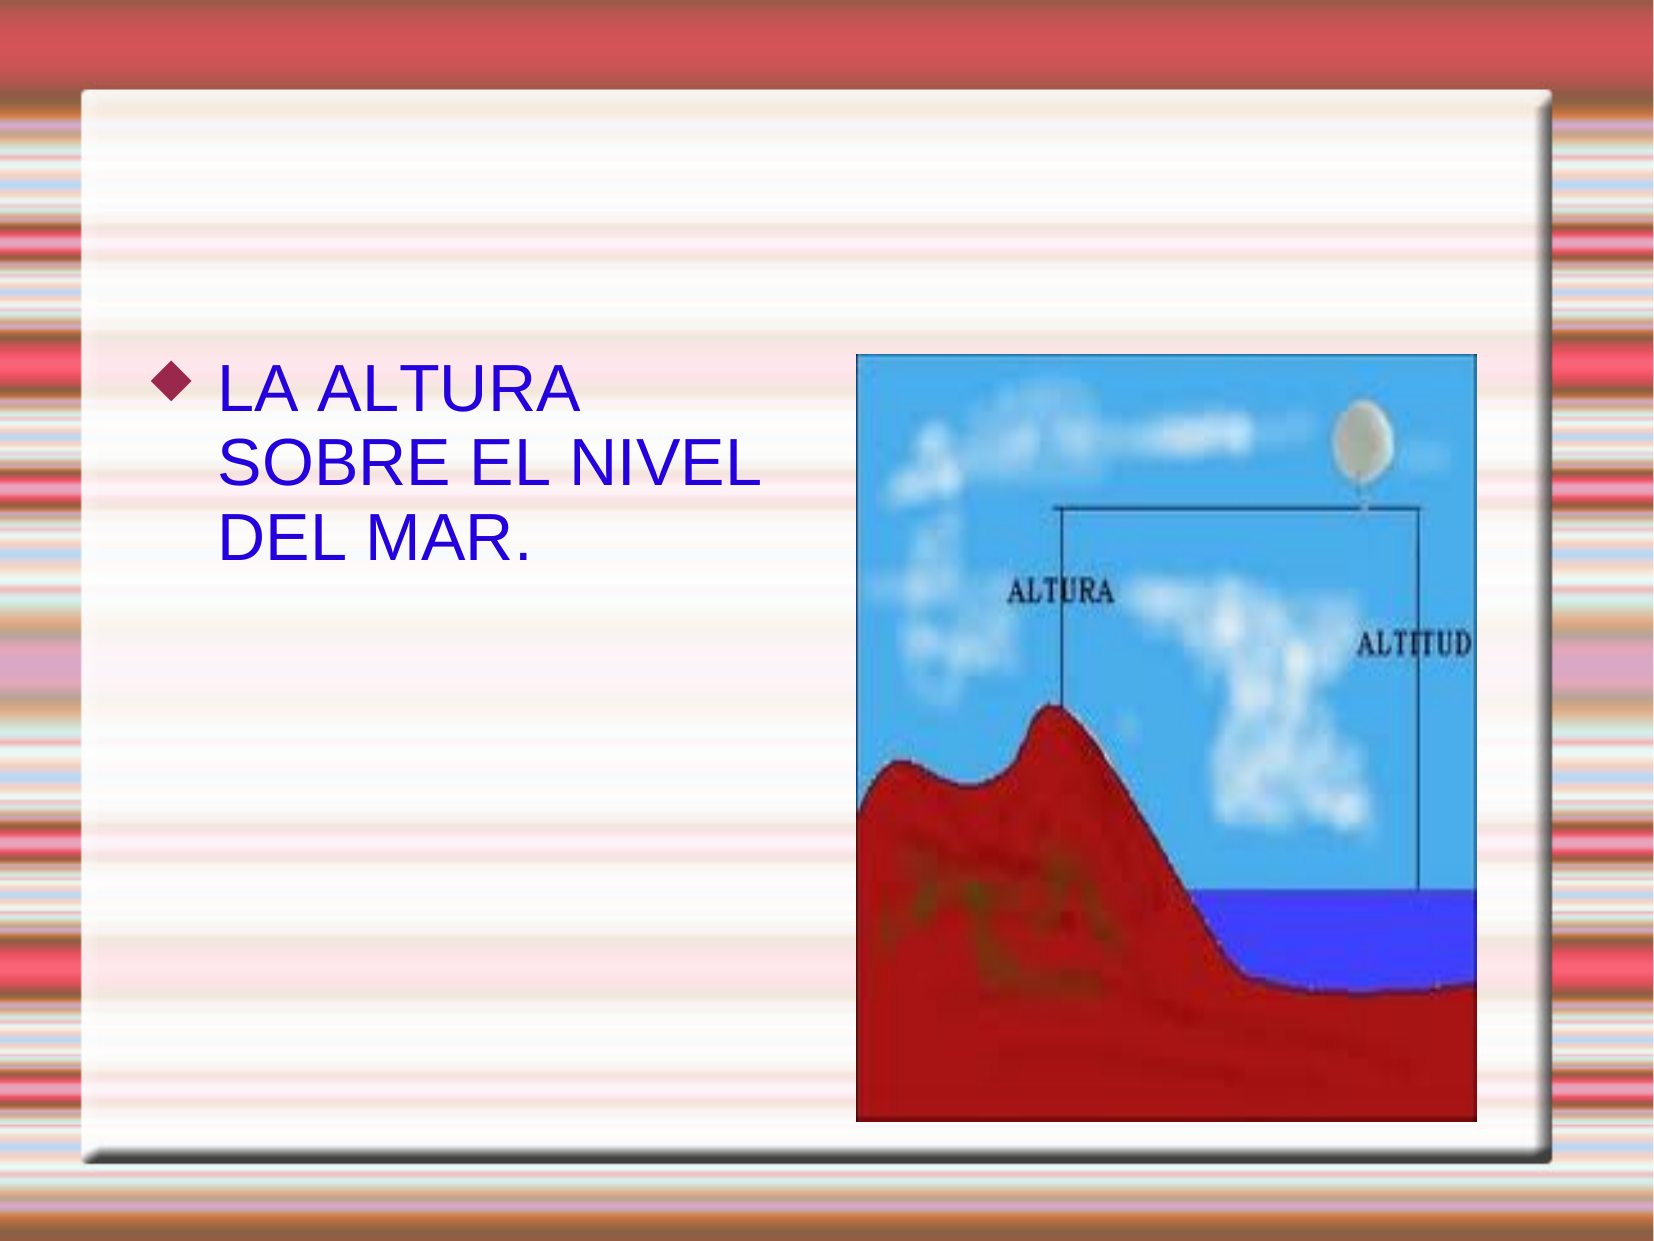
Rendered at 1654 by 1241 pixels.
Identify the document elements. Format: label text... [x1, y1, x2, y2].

list LA ALTURA SOBRE EL NIVEL DEL MAR. [134, 350, 809, 1155]
picture [0, 0, 1654, 1241]
